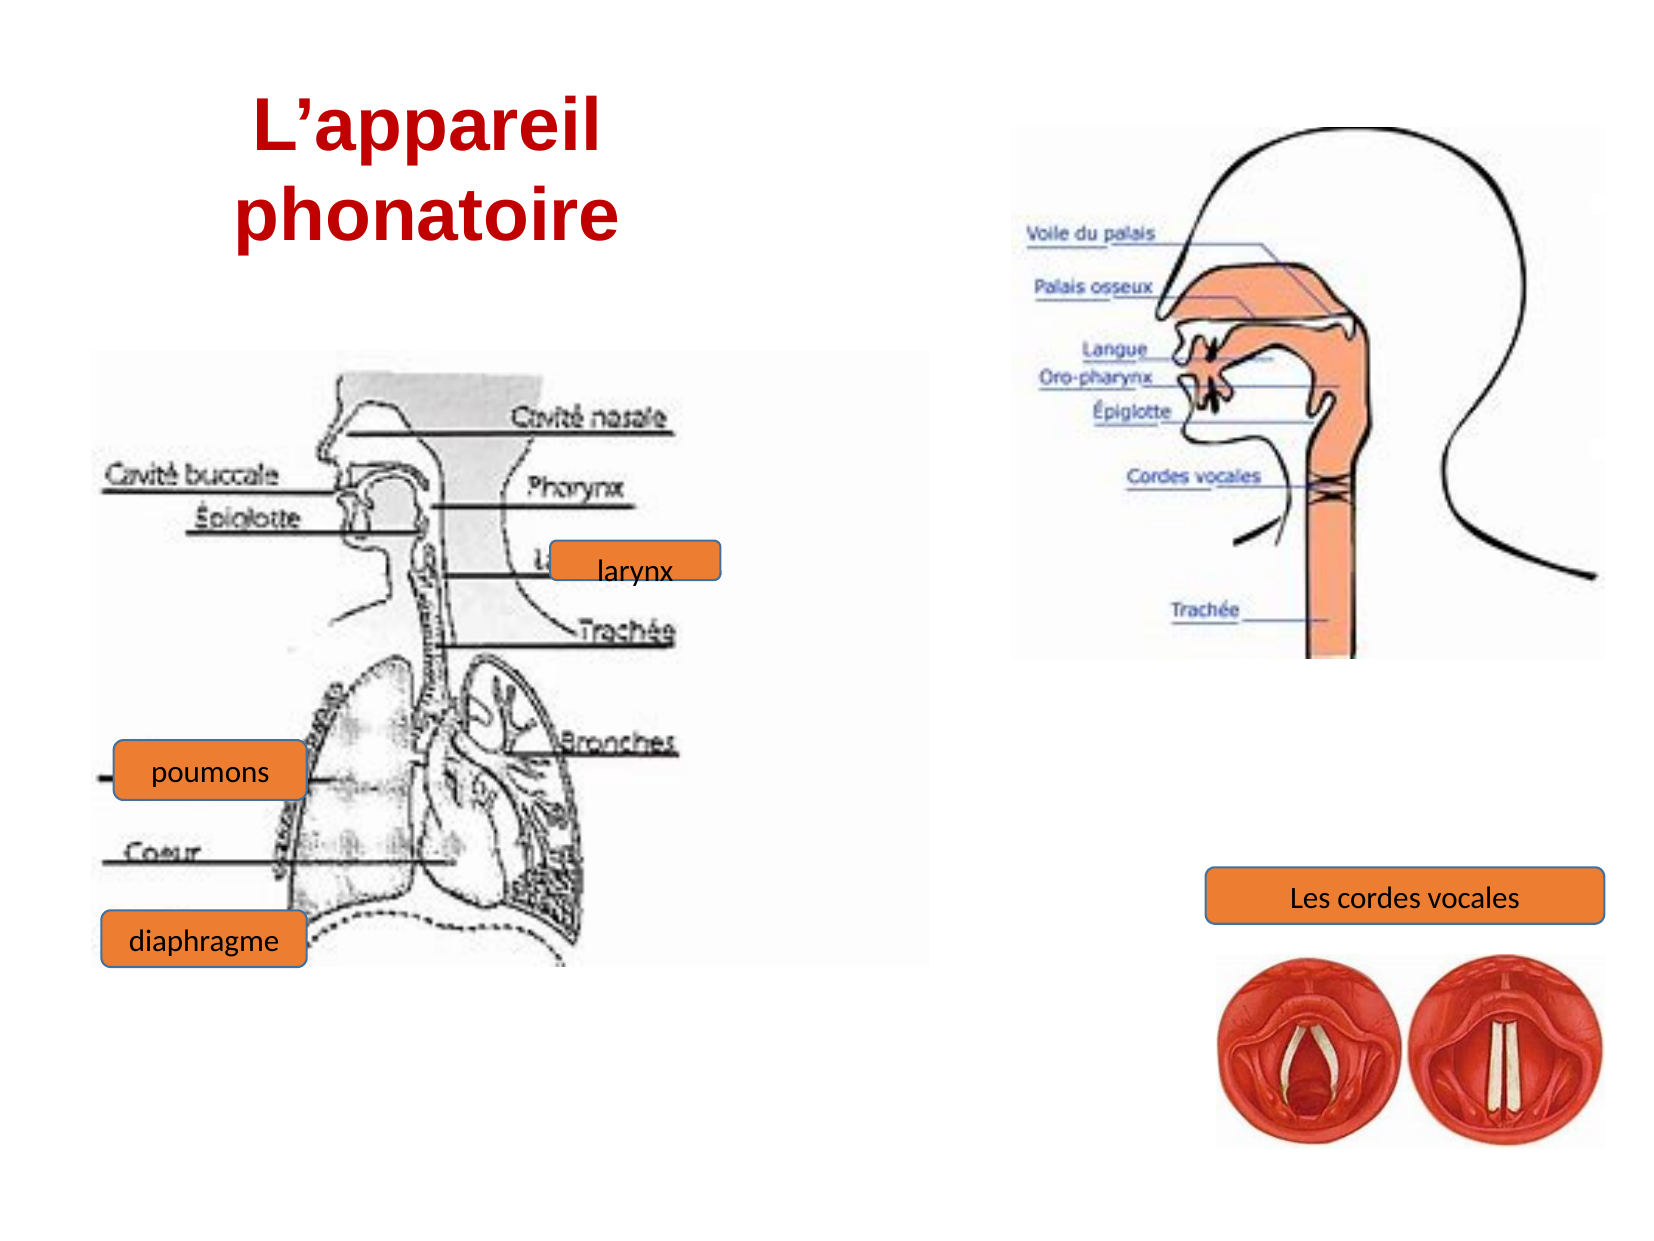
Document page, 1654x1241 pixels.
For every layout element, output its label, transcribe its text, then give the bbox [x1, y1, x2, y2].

text_box diaphragme [101, 910, 307, 968]
text_box Les cordes vocales [1205, 867, 1605, 924]
picture [1011, 127, 1605, 659]
picture [91, 350, 930, 968]
text_box poumons [113, 740, 307, 800]
title L’appareil phonatoire [91, 49, 764, 283]
text_box larynx [550, 540, 721, 581]
picture [1216, 954, 1605, 1149]
